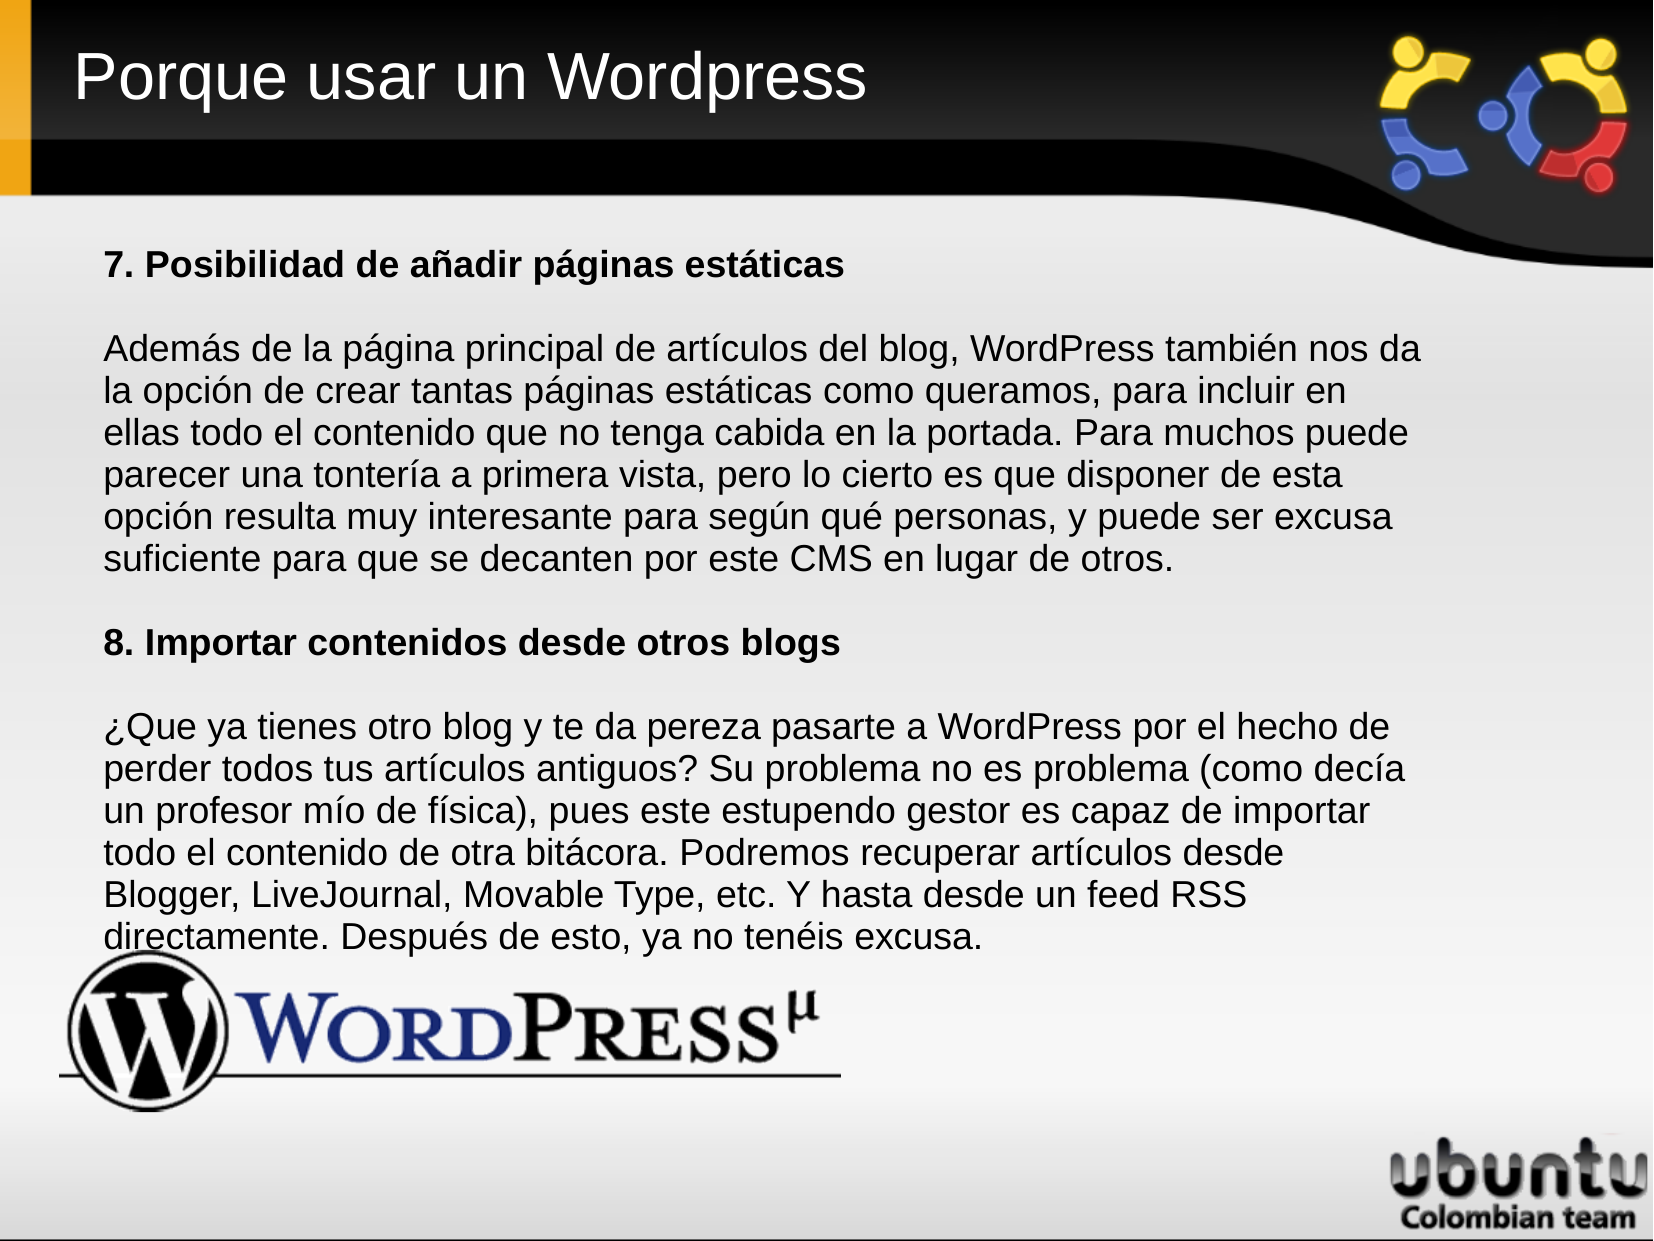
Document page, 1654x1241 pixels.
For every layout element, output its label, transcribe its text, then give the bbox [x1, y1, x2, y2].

picture [0, 0, 1654, 1241]
text_box Porque usar un Wordpress [59, 31, 1300, 122]
text_box 7. Posibilidad de añadir páginas estáticas Además de la página principal de artículos del blog, WordPress también nos da la opción de crear tantas páginas estáticas como queramos, para incluir en ellas todo el contenido que no tenga cabida en la portada. Para muchos puede parecer una tontería a primera vista, pero lo cierto es que disponer de esta opción resulta muy interesante para según qué personas, y puede ser excusa suficiente para que se decanten por este CMS en lugar de otros. 8. Importar contenidos desde otros blogs ¿Que ya tienes otro blog y te da pereza pasarte a WordPress por el hecho de perder todos tus artículos antiguos? Su problema no es problema (como decía un profesor mío de física), pues este estupendo gestor es capaz de importar todo el contenido de otra bitácora. Podremos recuperar artículos desde Blogger, LiveJournal, Movable Type, etc. Y hasta desde un feed RSS directamente. Después de esto, ya no tenéis excusa. [88, 236, 1447, 965]
